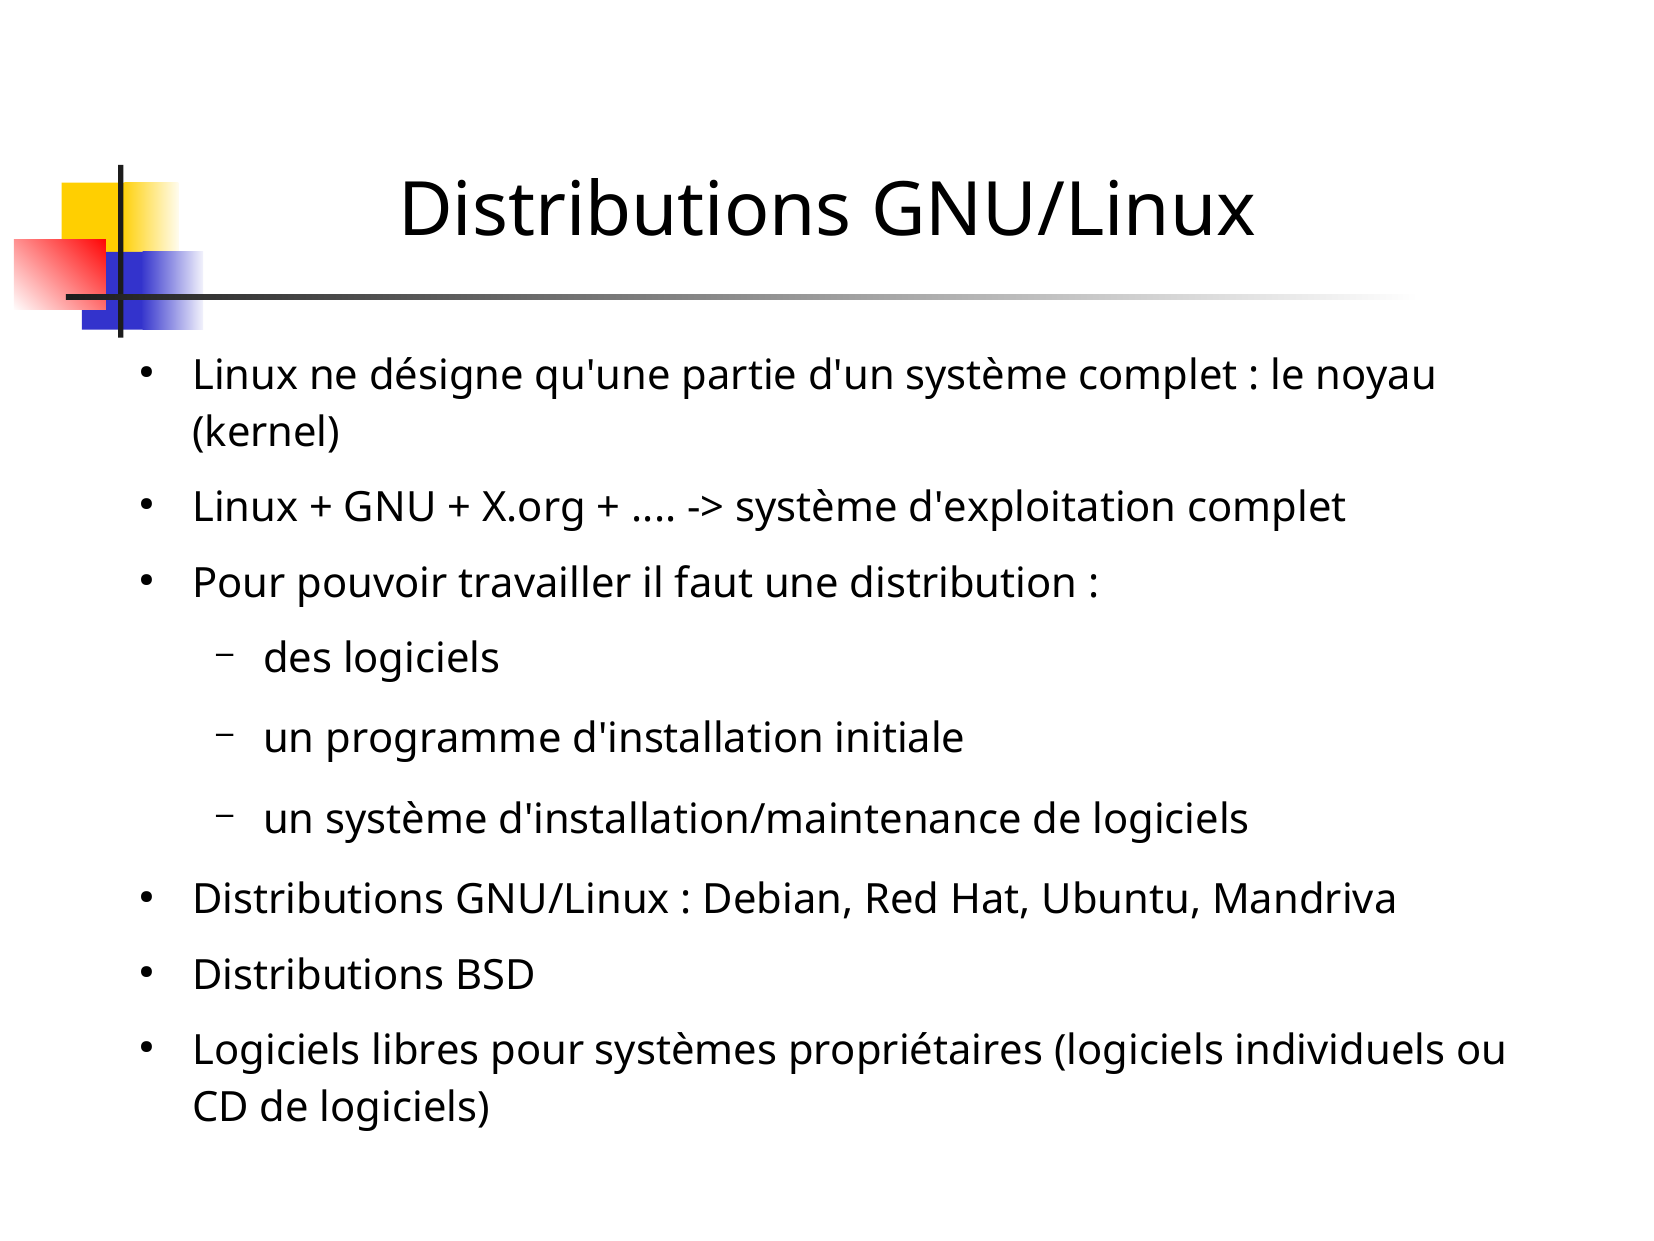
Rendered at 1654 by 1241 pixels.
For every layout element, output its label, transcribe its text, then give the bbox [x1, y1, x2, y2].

title Distributions GNU/Linux [121, 102, 1534, 311]
list Linux ne désigne qu'une partie d'un système complet : le noyau (kernel) Linux + GNU + X.org + .... -> système d'exploitation complet Pour pouvoir travailler il faut une distribution : des logiciels un programme d'installation initiale un système d'installation/maintenance de logiciels Distributions GNU/Linux : Debian, Red Hat, Ubuntu, Mandriva Distributions BSD Logiciels libres pour systèmes propriétaires (logiciels individuels ou CD de logiciels) [121, 344, 1534, 1127]
